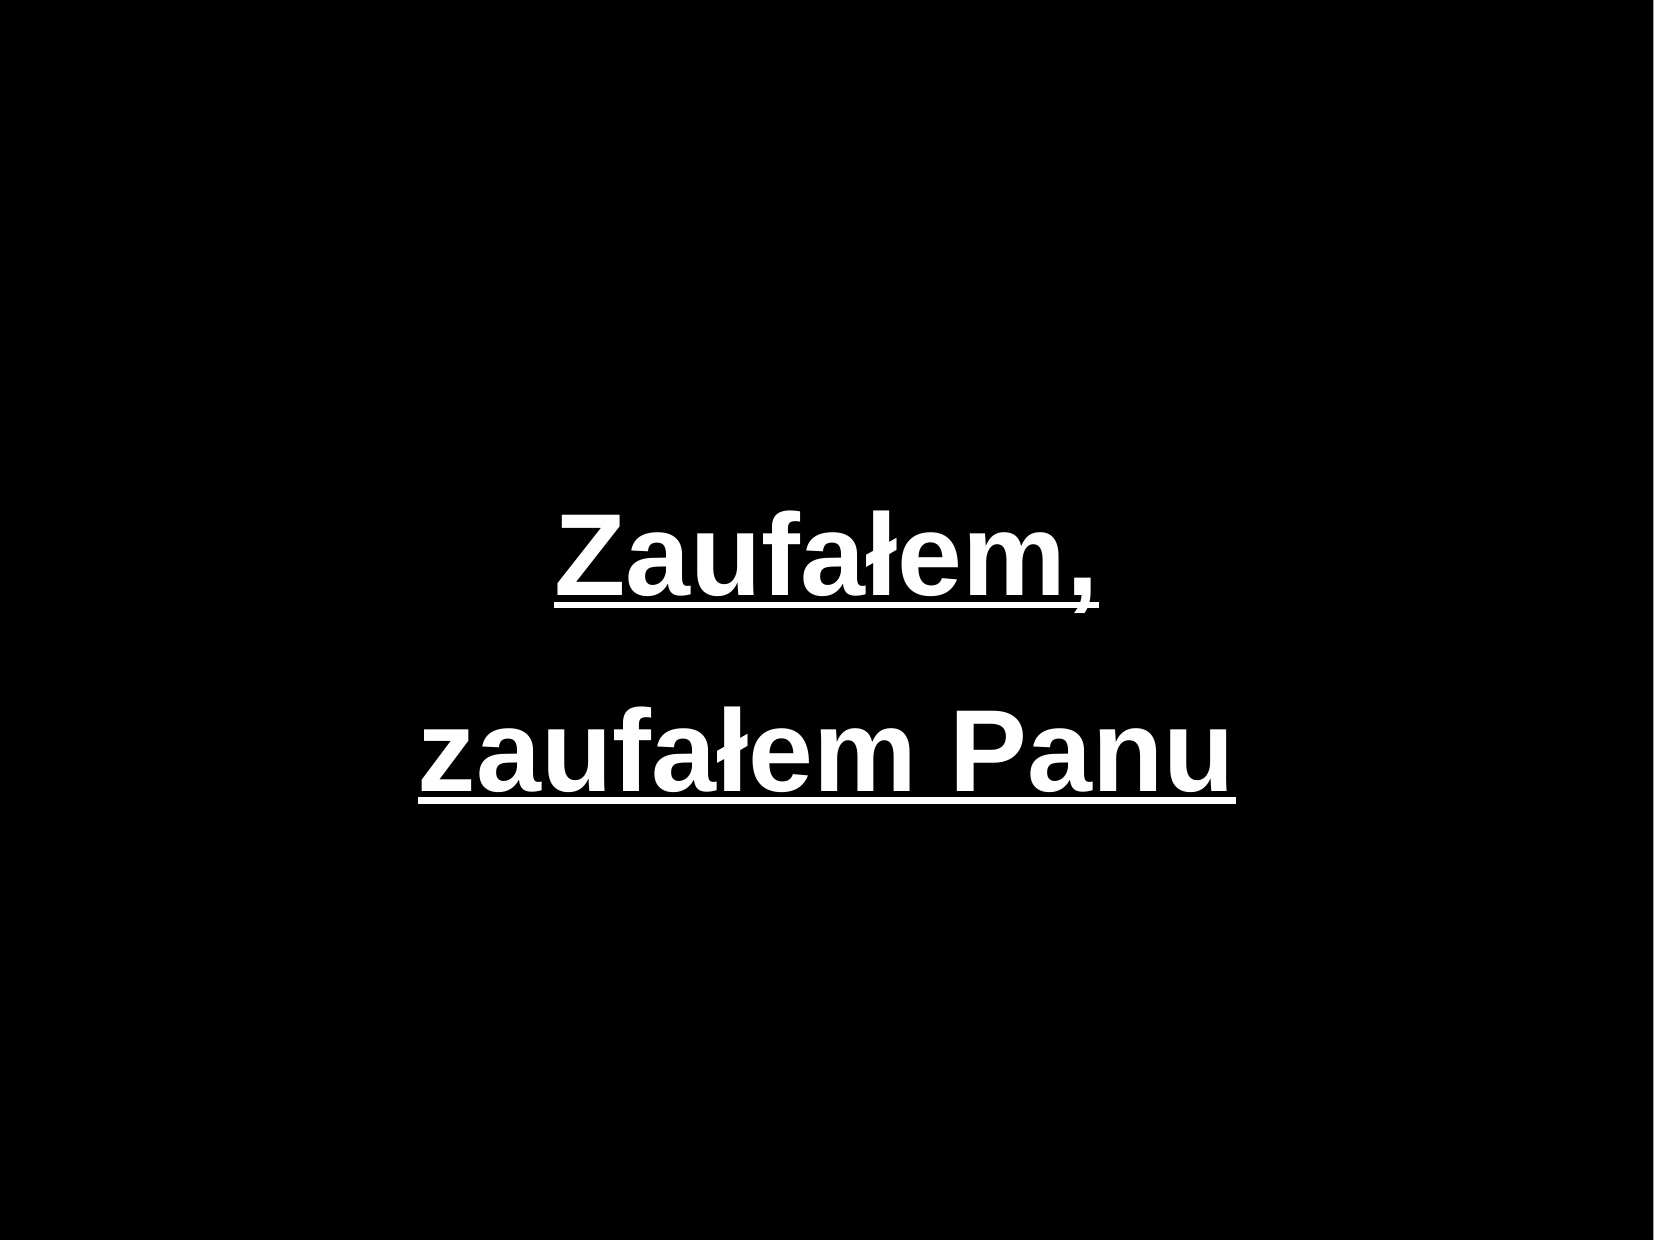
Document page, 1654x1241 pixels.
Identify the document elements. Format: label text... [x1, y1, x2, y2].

subtitle Zaufałem, zaufałem Panu [0, 0, 1654, 1241]
